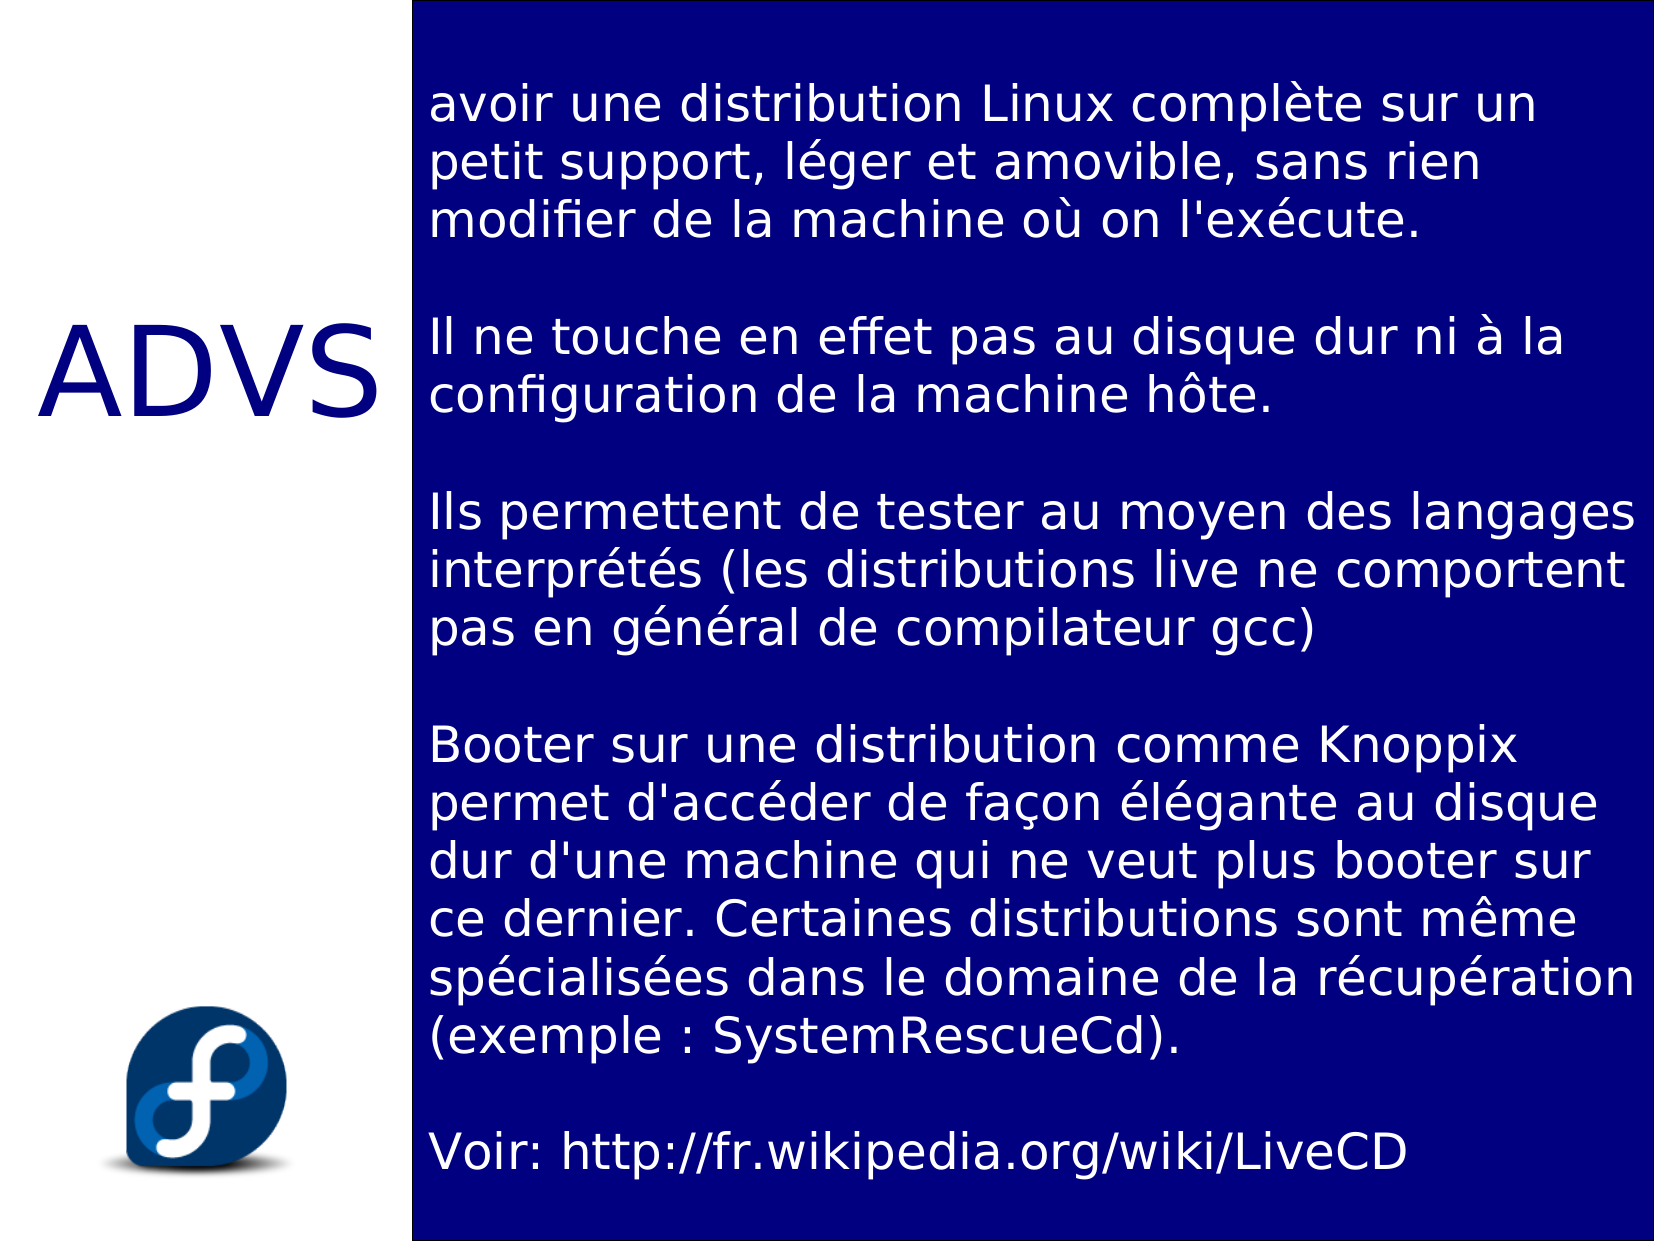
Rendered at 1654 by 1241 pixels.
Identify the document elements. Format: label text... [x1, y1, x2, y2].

text_box avoir une distribution Linux complète sur un petit support, léger et amovible, sans rien modifier de la machine où on l'exécute. Il ne touche en effet pas au disque dur ni à la configuration de la machine hôte. Ils permettent de tester au moyen des langages interprétés (les distributions live ne comportent pas en général de compilateur gcc) Booter sur une distribution comme Knoppix permet d'accéder de façon élégante au disque dur d'une machine qui ne veut plus booter sur ce dernier. Certaines distributions sont même spécialisées dans le domaine de la récupération (exemple : SystemRescueCd). Voir: http://fr.wikipedia.org/wiki/LiveCD [428, 75, 1653, 1182]
picture [93, 1005, 301, 1179]
text_box ADVS [37, 300, 378, 446]
